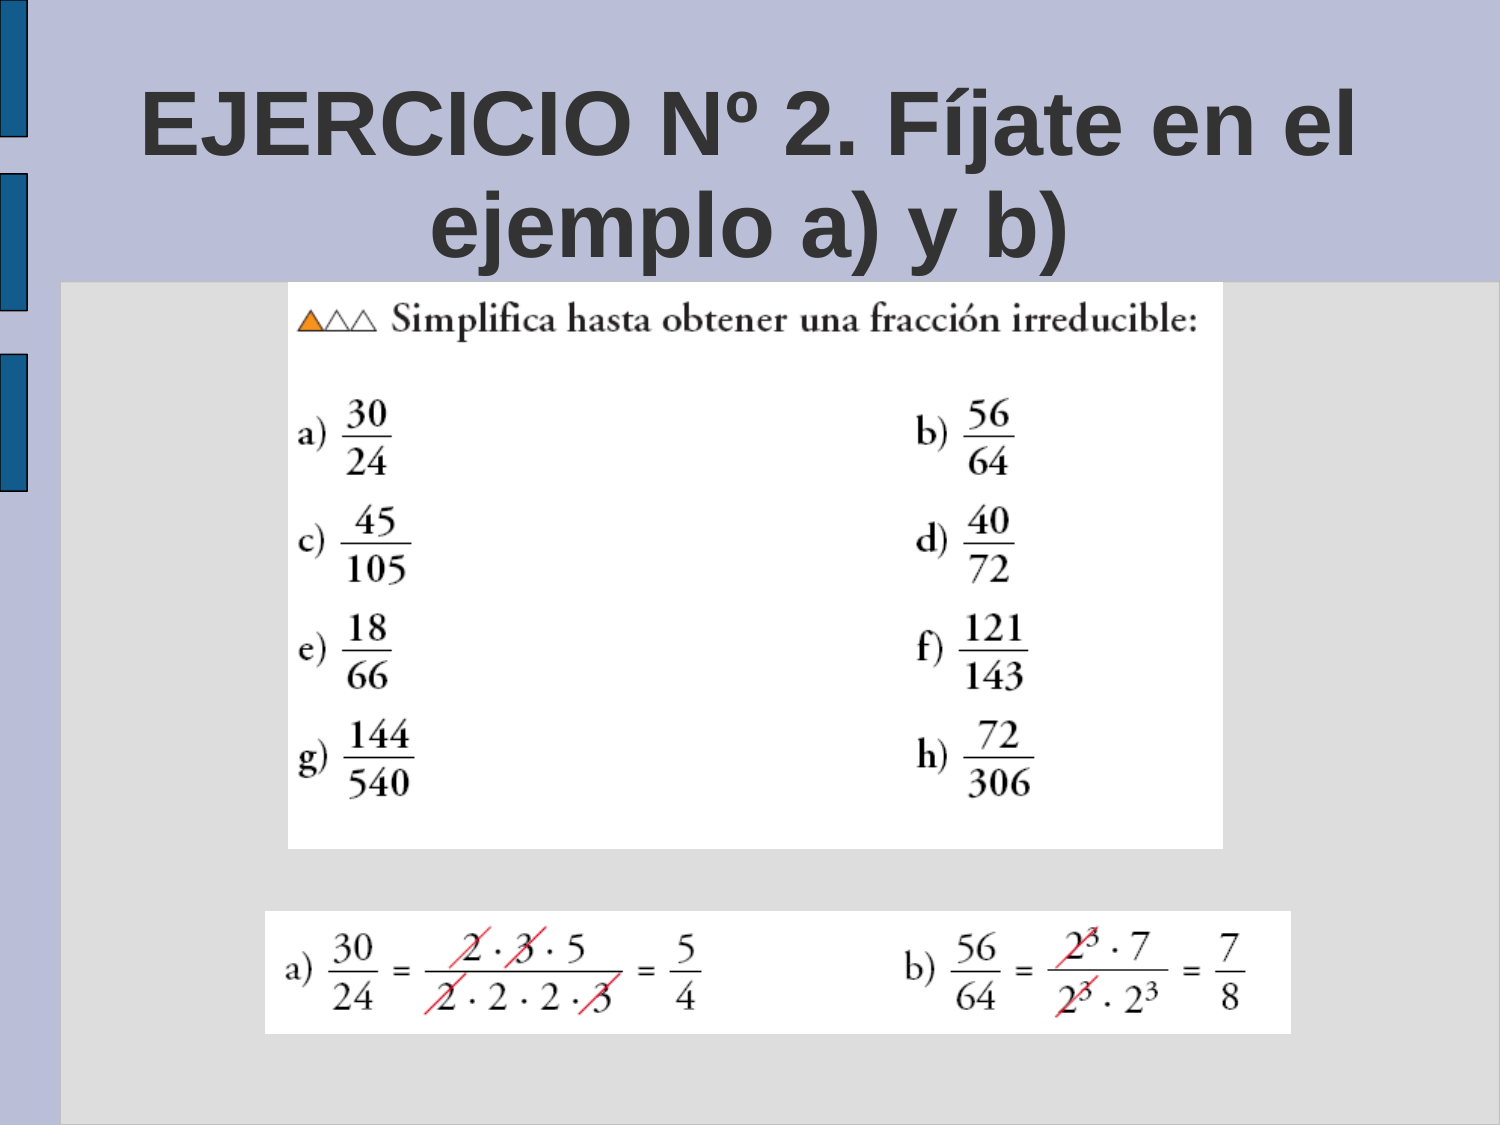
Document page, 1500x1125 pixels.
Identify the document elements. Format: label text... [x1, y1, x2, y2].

picture [288, 282, 1223, 849]
picture [265, 911, 1291, 1034]
title EJERCICIO Nº 2. Fíjate en el ejemplo a) y b) [110, 73, 1391, 279]
